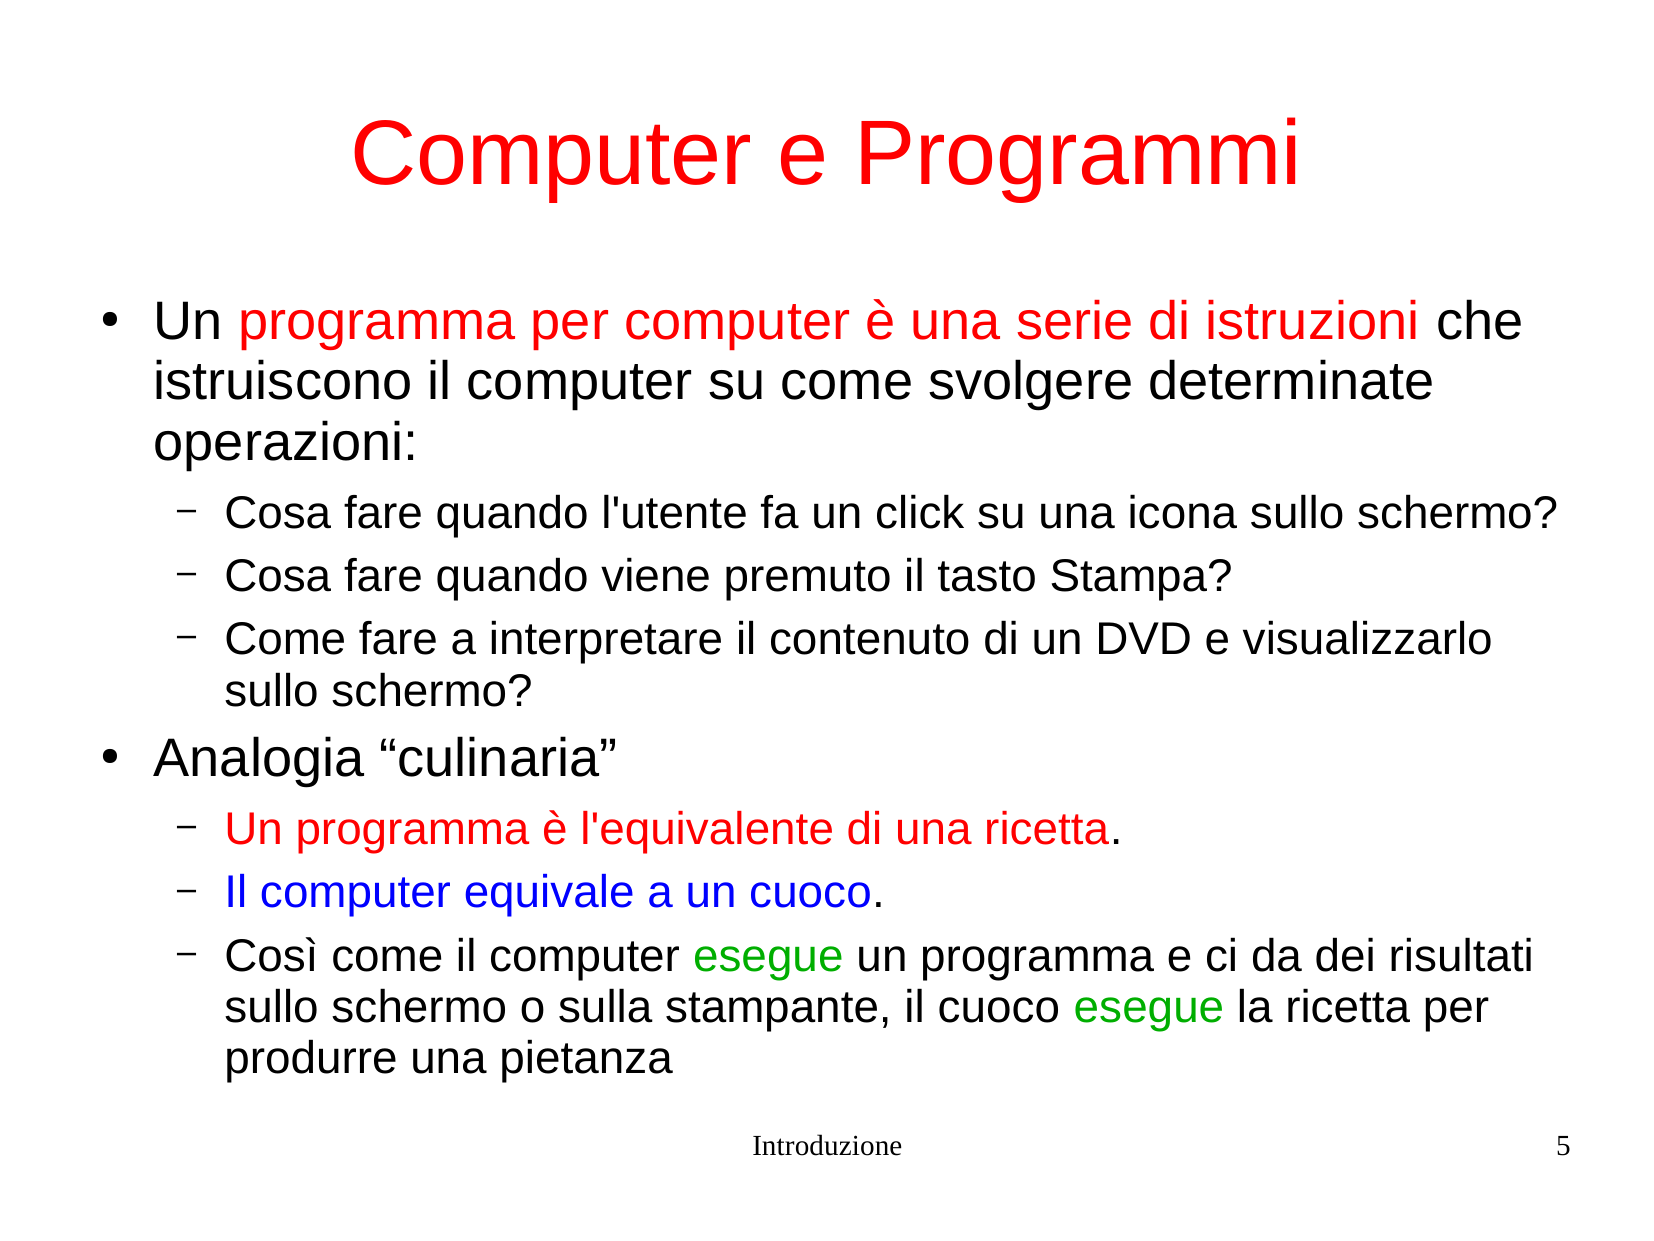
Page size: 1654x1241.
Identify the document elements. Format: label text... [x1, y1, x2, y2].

list Un programma per computer è una serie di istruzioni che istruiscono il computer su come svolgere determinate operazioni: Cosa fare quando l'utente fa un click su una icona sullo schermo? Cosa fare quando viene premuto il tasto Stampa? Come fare a interpretare il contenuto di un DVD e visualizzarlo sullo schermo? Analogia “culinaria” Un programma è l'equivalente di una ricetta. Il computer equivale a un cuoco. Così come il computer esegue un programma e ci da dei risultati sullo schermo o sulla stampante, il cuoco esegue la ricetta per produrre una pietanza [82, 290, 1571, 1109]
title Computer e Programmi [82, 49, 1571, 257]
